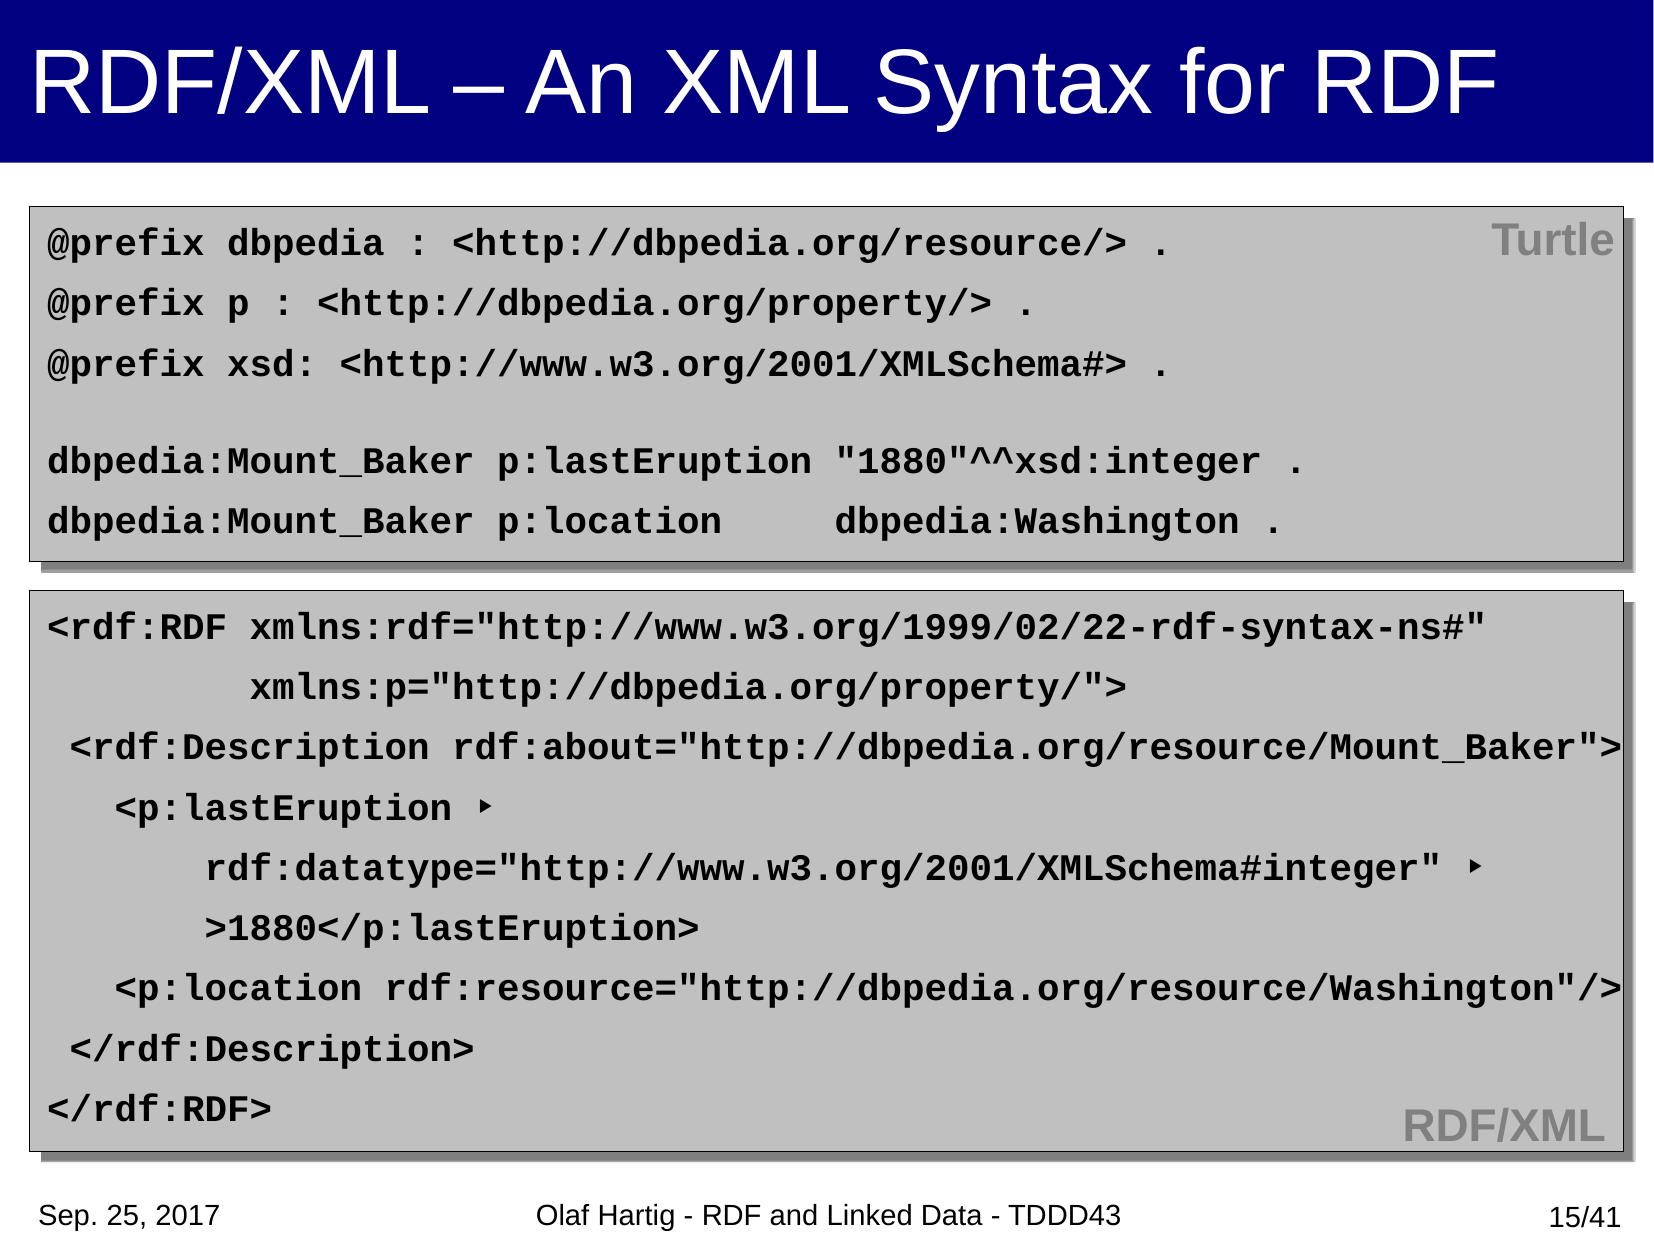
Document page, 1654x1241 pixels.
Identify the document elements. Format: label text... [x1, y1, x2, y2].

text_box Turtle [1476, 206, 1631, 273]
title RDF/XML – An XML Syntax for RDF [0, 0, 1654, 163]
text_box @prefix dbpedia : <http://dbpedia.org/resource/> . @prefix p : <http://dbpedia.org/property/> . @prefix xsd: <http://www.w3.org/2001/XMLSchema#> . dbpedia:Mount_Baker p:lastEruption "1880"^^xsd:integer . dbpedia:Mount_Baker p:location dbpedia:Washington . [29, 206, 1624, 562]
text_box <rdf:RDF xmlns:rdf="http://www.w3.org/1999/02/22-rdf-syntax-ns#" xmlns:p="http://dbpedia.org/property/"> <rdf:Description rdf:about="http://dbpedia.org/resource/Mount_Baker"> <p:lastEruption ‣ rdf:datatype="http://www.w3.org/2001/XMLSchema#integer" ‣ >1880</p:lastEruption> <p:location rdf:resource="http://dbpedia.org/resource/Washington"/> </rdf:Description> </rdf:RDF> [29, 590, 1624, 1152]
text_box RDF/XML [1387, 1092, 1625, 1159]
